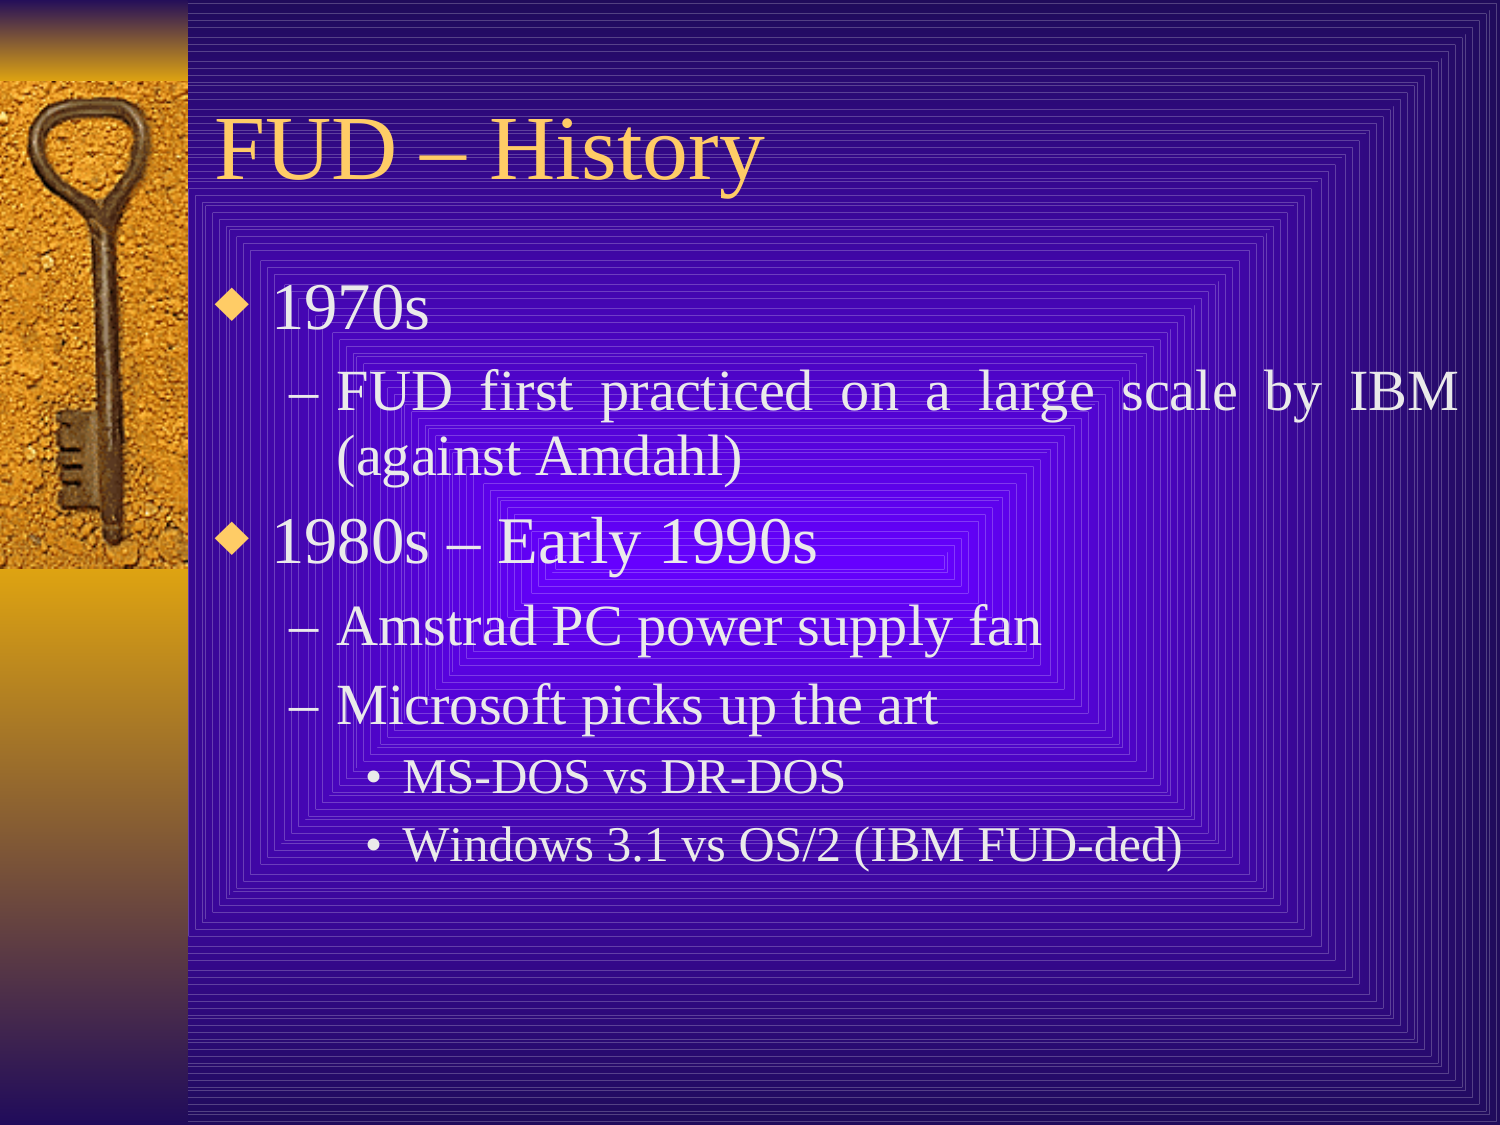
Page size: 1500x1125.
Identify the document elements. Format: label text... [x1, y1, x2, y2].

title FUD – History [200, 49, 1476, 248]
picture [0, 81, 188, 569]
list 1970s FUD first practiced on a large scale by IBM (against Amdahl) 1980s – Early 1990s Amstrad PC power supply fan Microsoft picks up the art MS-DOS vs DR-DOS Windows 3.1 vs OS/2 (IBM FUD-ded) [200, 262, 1476, 1000]
